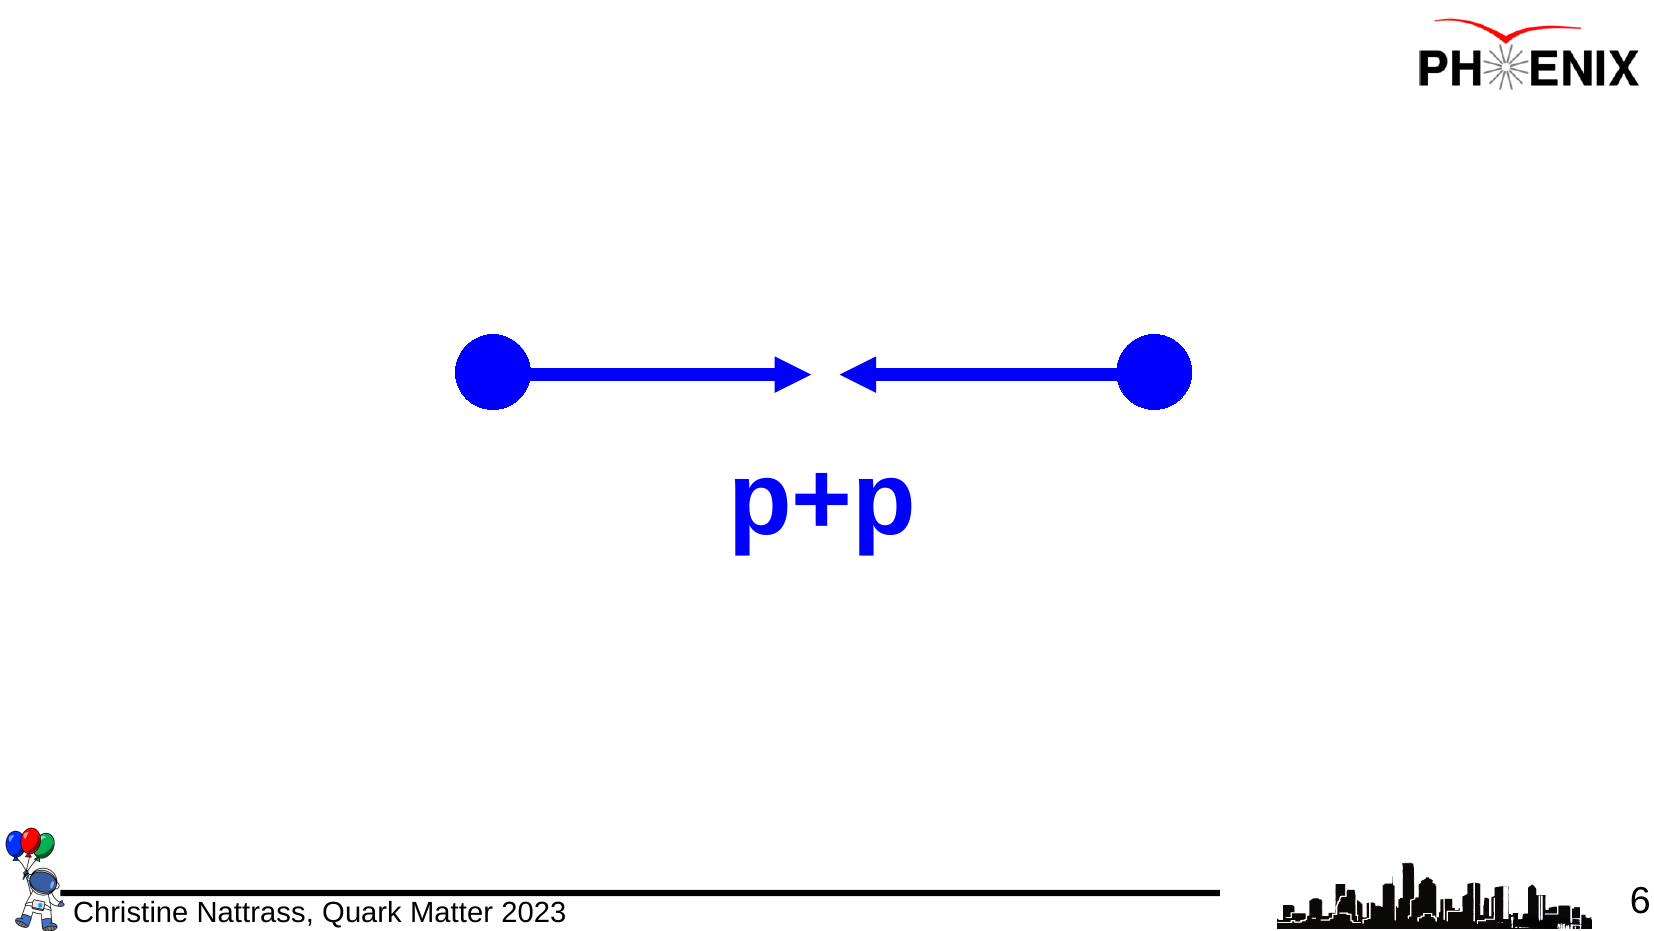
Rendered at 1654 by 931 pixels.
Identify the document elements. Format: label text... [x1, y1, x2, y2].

picture [1277, 862, 1592, 929]
text_box [1116, 334, 1192, 410]
text_box p+p [713, 433, 1110, 579]
picture [1419, 17, 1654, 131]
picture [0, 824, 79, 931]
text_box [455, 334, 531, 410]
